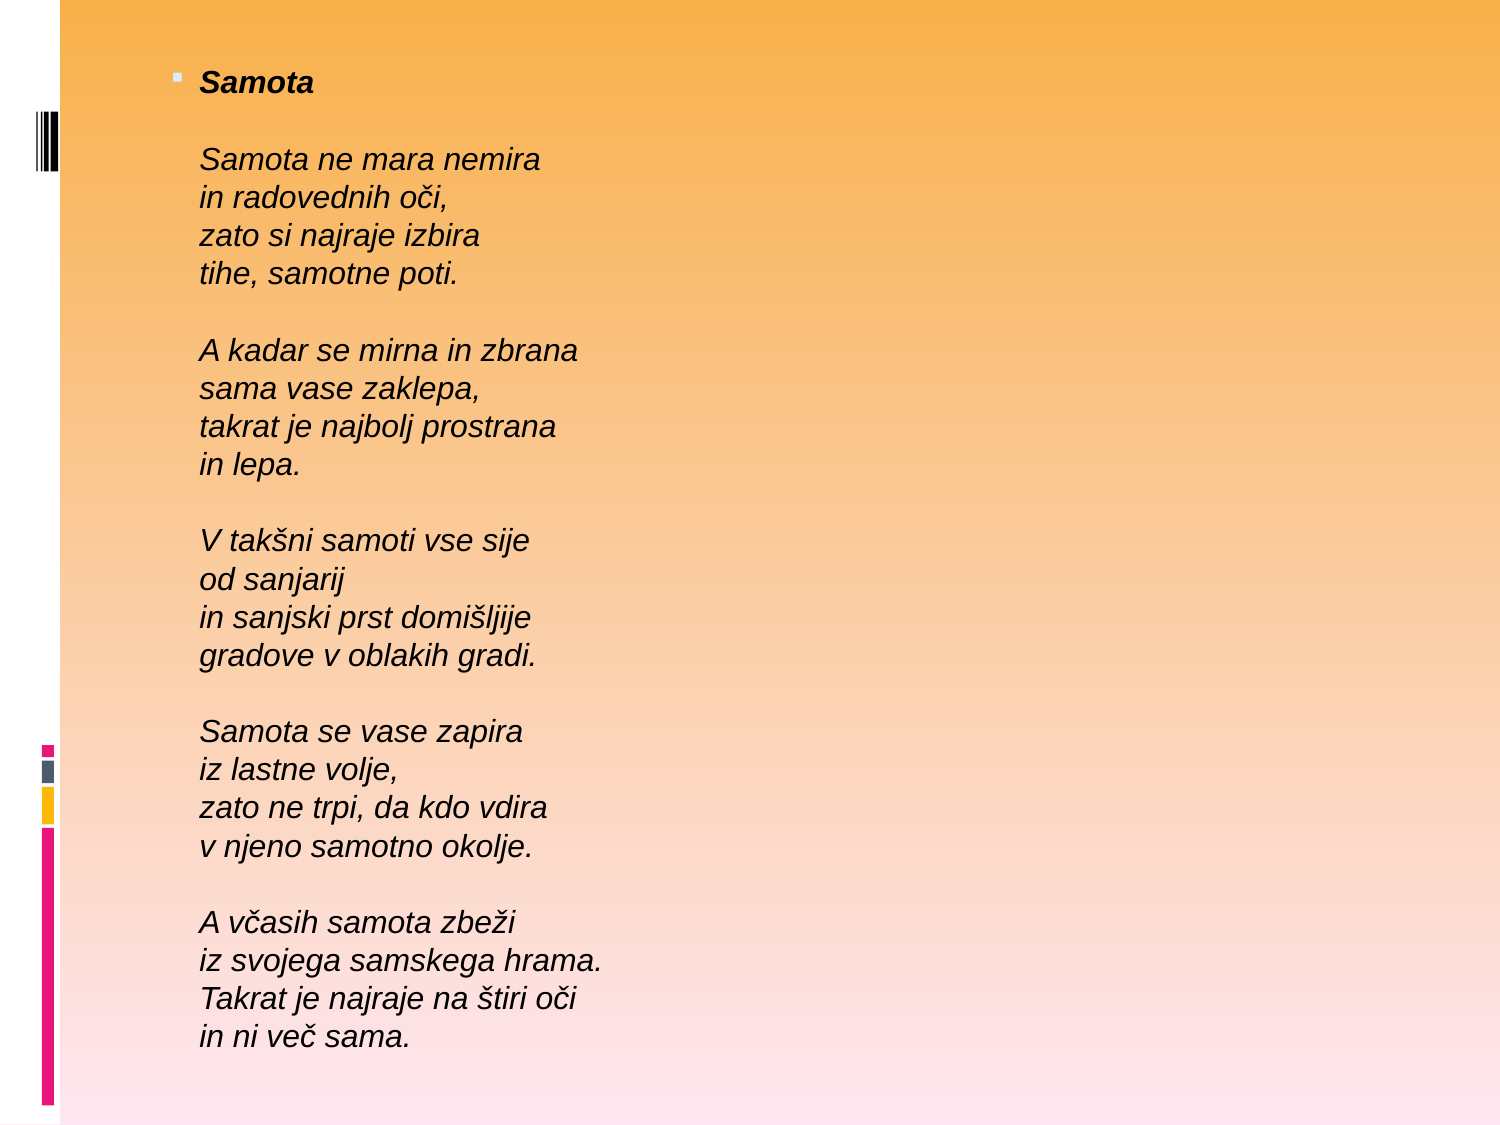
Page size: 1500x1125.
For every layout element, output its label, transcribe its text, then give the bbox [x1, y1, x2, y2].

list Samota Samota ne mara nemira in radovednih oči, zato si najraje izbira tihe, samotne poti. A kadar se mirna in zbrana sama vase zaklepa, takrat je najbolj prostrana in lepa. V takšni samoti vse sije od sanjarij in sanjski prst domišljije gradove v oblakih gradi. Samota se vase zapira iz lastne volje, zato ne trpi, da kdo vdira v njeno samotno okolje. A včasih samota zbeži iz svojega samskega hrama. Takrat je najraje na štiri oči in ni več sama. [150, 54, 1425, 1071]
